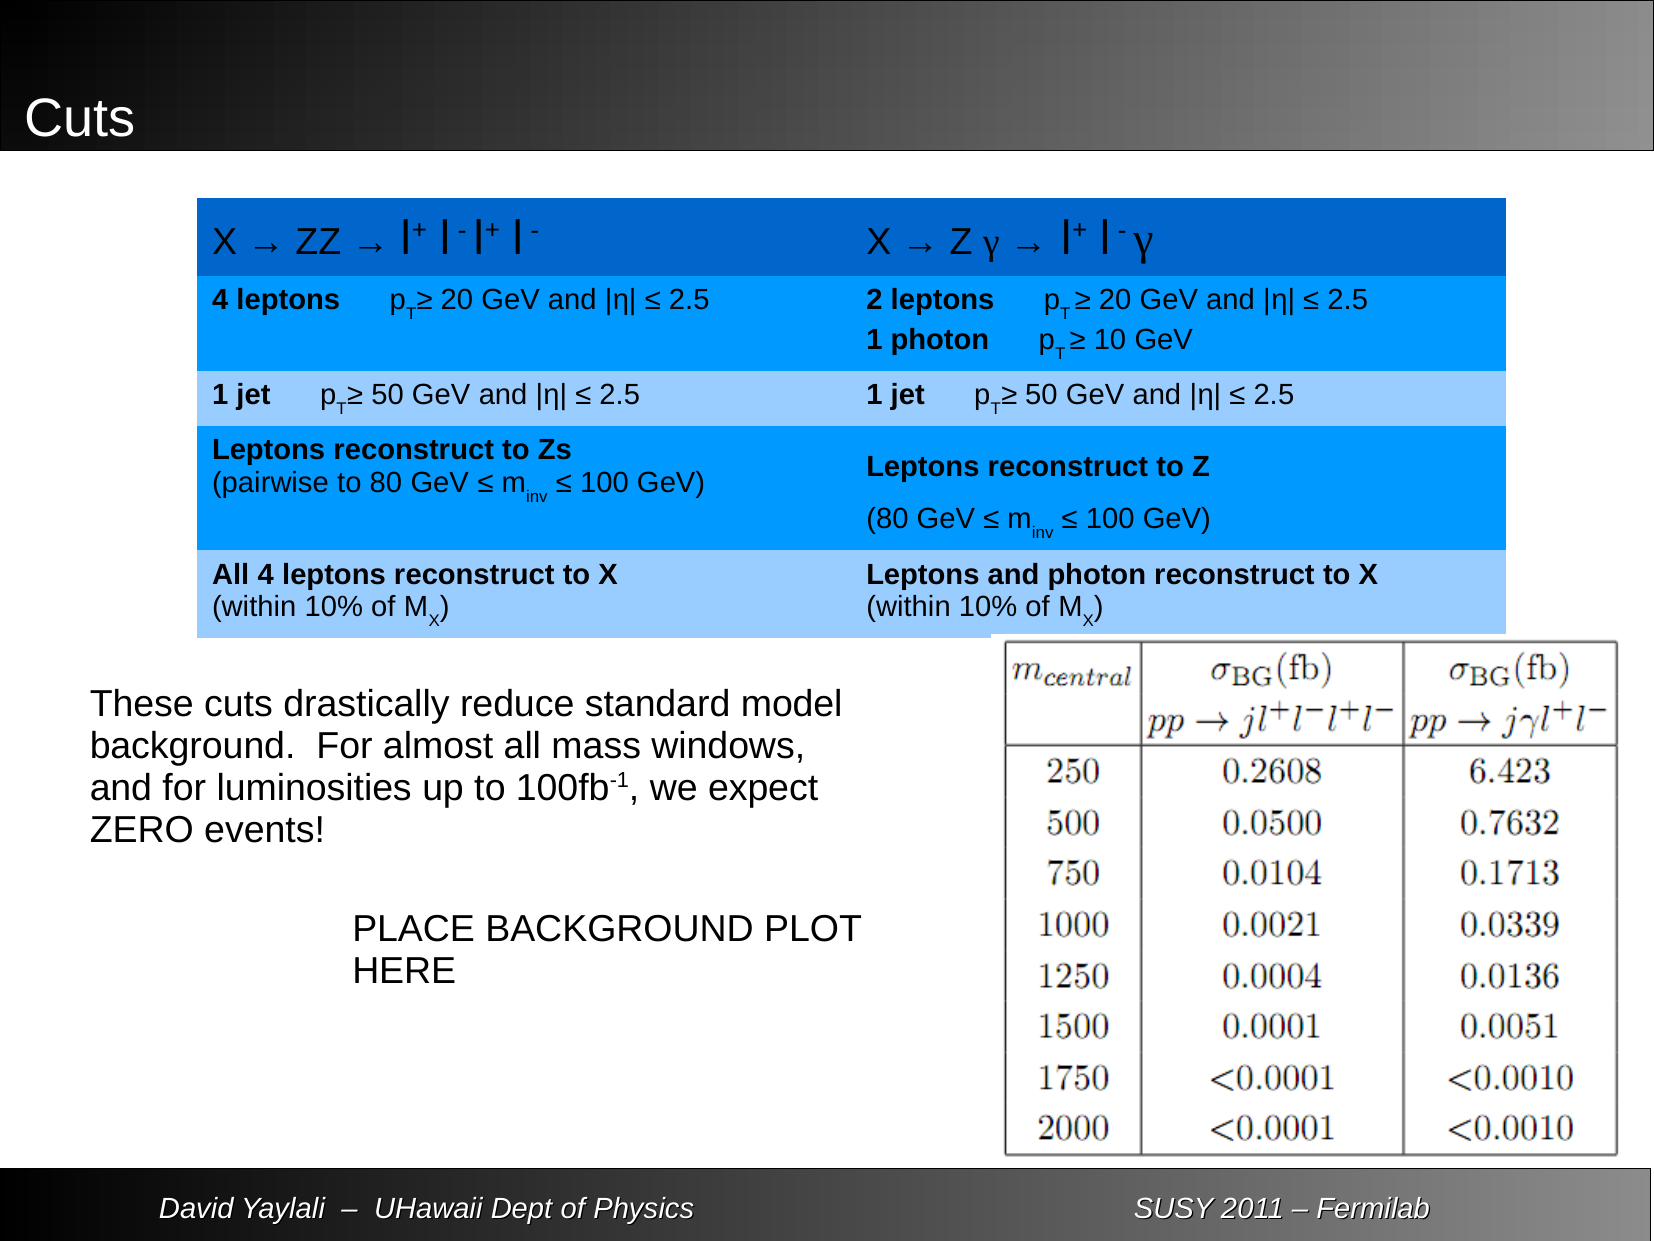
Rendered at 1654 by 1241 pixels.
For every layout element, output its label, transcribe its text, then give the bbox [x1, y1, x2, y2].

table_header X → ZZ → l+ l - l+ l - [197, 198, 851, 276]
table_cell 1 jet pT≥ 50 GeV and |η| ≤ 2.5 [197, 371, 851, 426]
table_cell Leptons and photon reconstruct to X (within 10% of MX) [851, 550, 1506, 638]
table_cell Leptons reconstruct to Zs (pairwise to 80 GeV ≤ minv ≤ 100 GeV) [197, 426, 851, 550]
text_box Cuts [9, 80, 151, 156]
table_cell Leptons reconstruct to Z (80 GeV ≤ minv ≤ 100 GeV) [851, 426, 1506, 550]
table_header X → Z γ → l+ l - γ [851, 198, 1506, 276]
table_cell 4 leptons pT≥ 20 GeV and |η| ≤ 2.5 [197, 276, 851, 371]
table_cell All 4 leptons reconstruct to X (within 10% of MX) [197, 550, 851, 638]
table_cell 1 jet pT≥ 50 GeV and |η| ≤ 2.5 [851, 371, 1506, 426]
text_box PLACE BACKGROUND PLOT HERE [337, 900, 901, 999]
picture [991, 634, 1637, 1163]
table_cell 2 leptons pT ≥ 20 GeV and |η| ≤ 2.5 1 photon pT ≥ 10 GeV [851, 276, 1506, 371]
text_box These cuts drastically reduce standard model background. For almost all mass windows, and for luminosities up to 100fb-1, we expect ZERO events! [75, 675, 863, 859]
